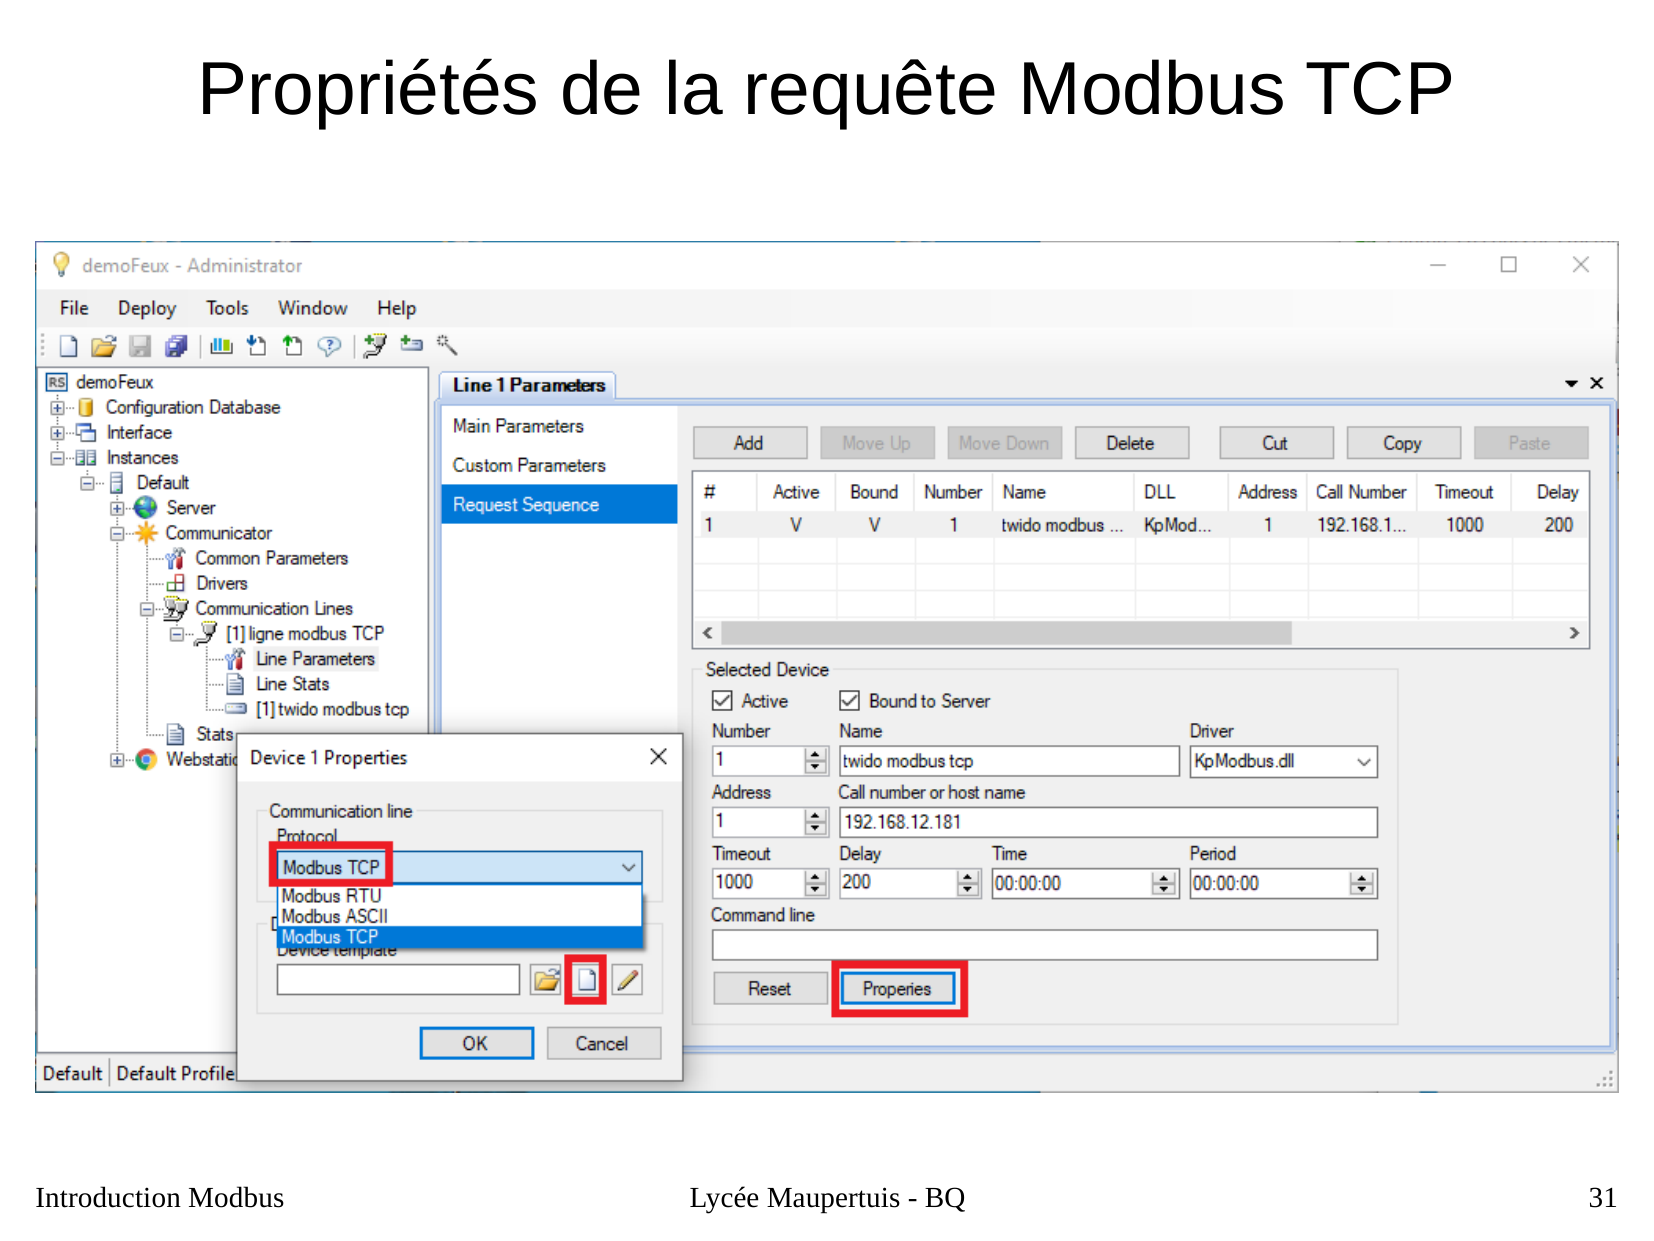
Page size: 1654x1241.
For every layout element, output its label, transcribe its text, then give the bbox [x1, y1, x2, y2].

title Propriétés de la requête Modbus TCP [35, 35, 1619, 142]
picture [35, 241, 1619, 1093]
